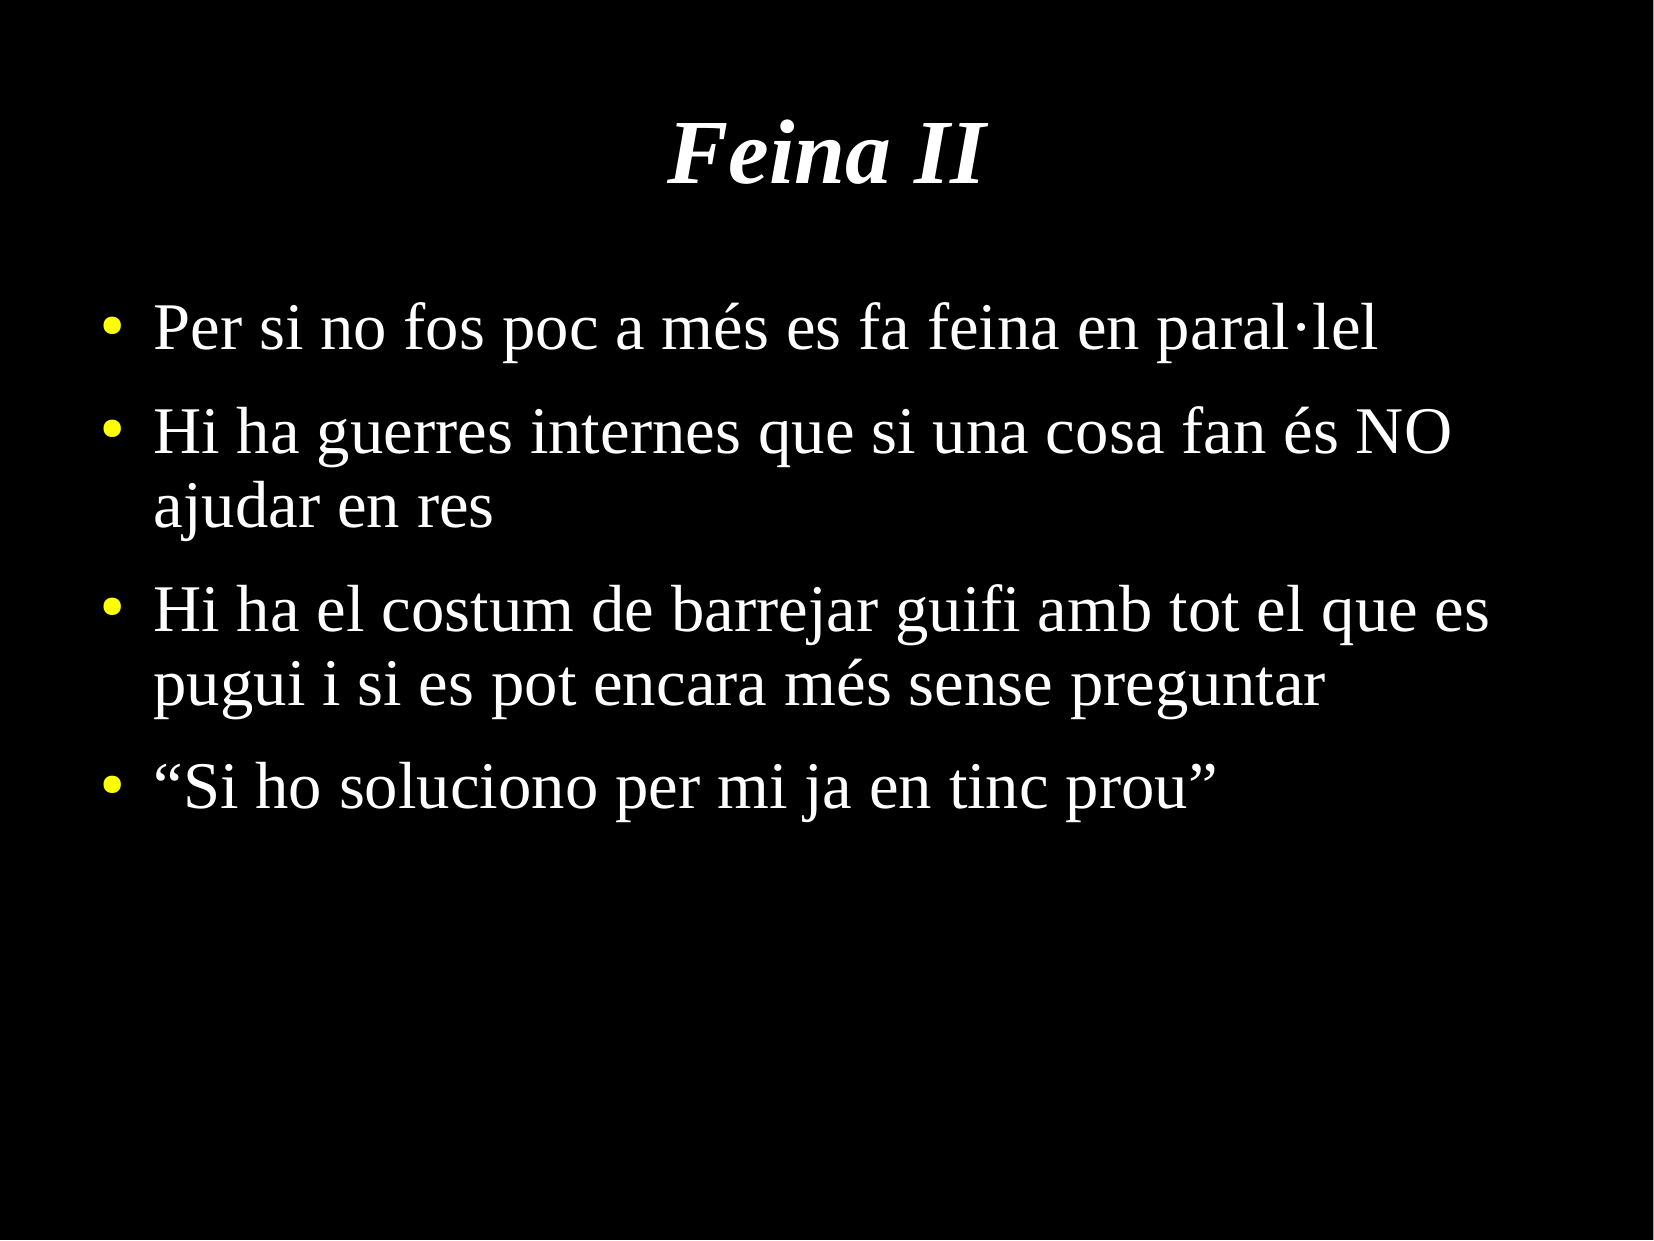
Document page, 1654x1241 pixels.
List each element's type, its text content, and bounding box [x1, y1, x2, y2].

list Per si no fos poc a més es fa feina en paral·lel Hi ha guerres internes que si una cosa fan és NO ajudar en res Hi ha el costum de barrejar guifi amb tot el que es pugui i si es pot encara més sense preguntar “Si ho soluciono per mi ja en tinc prou” [82, 290, 1571, 1094]
title Feina II [82, 56, 1571, 250]
